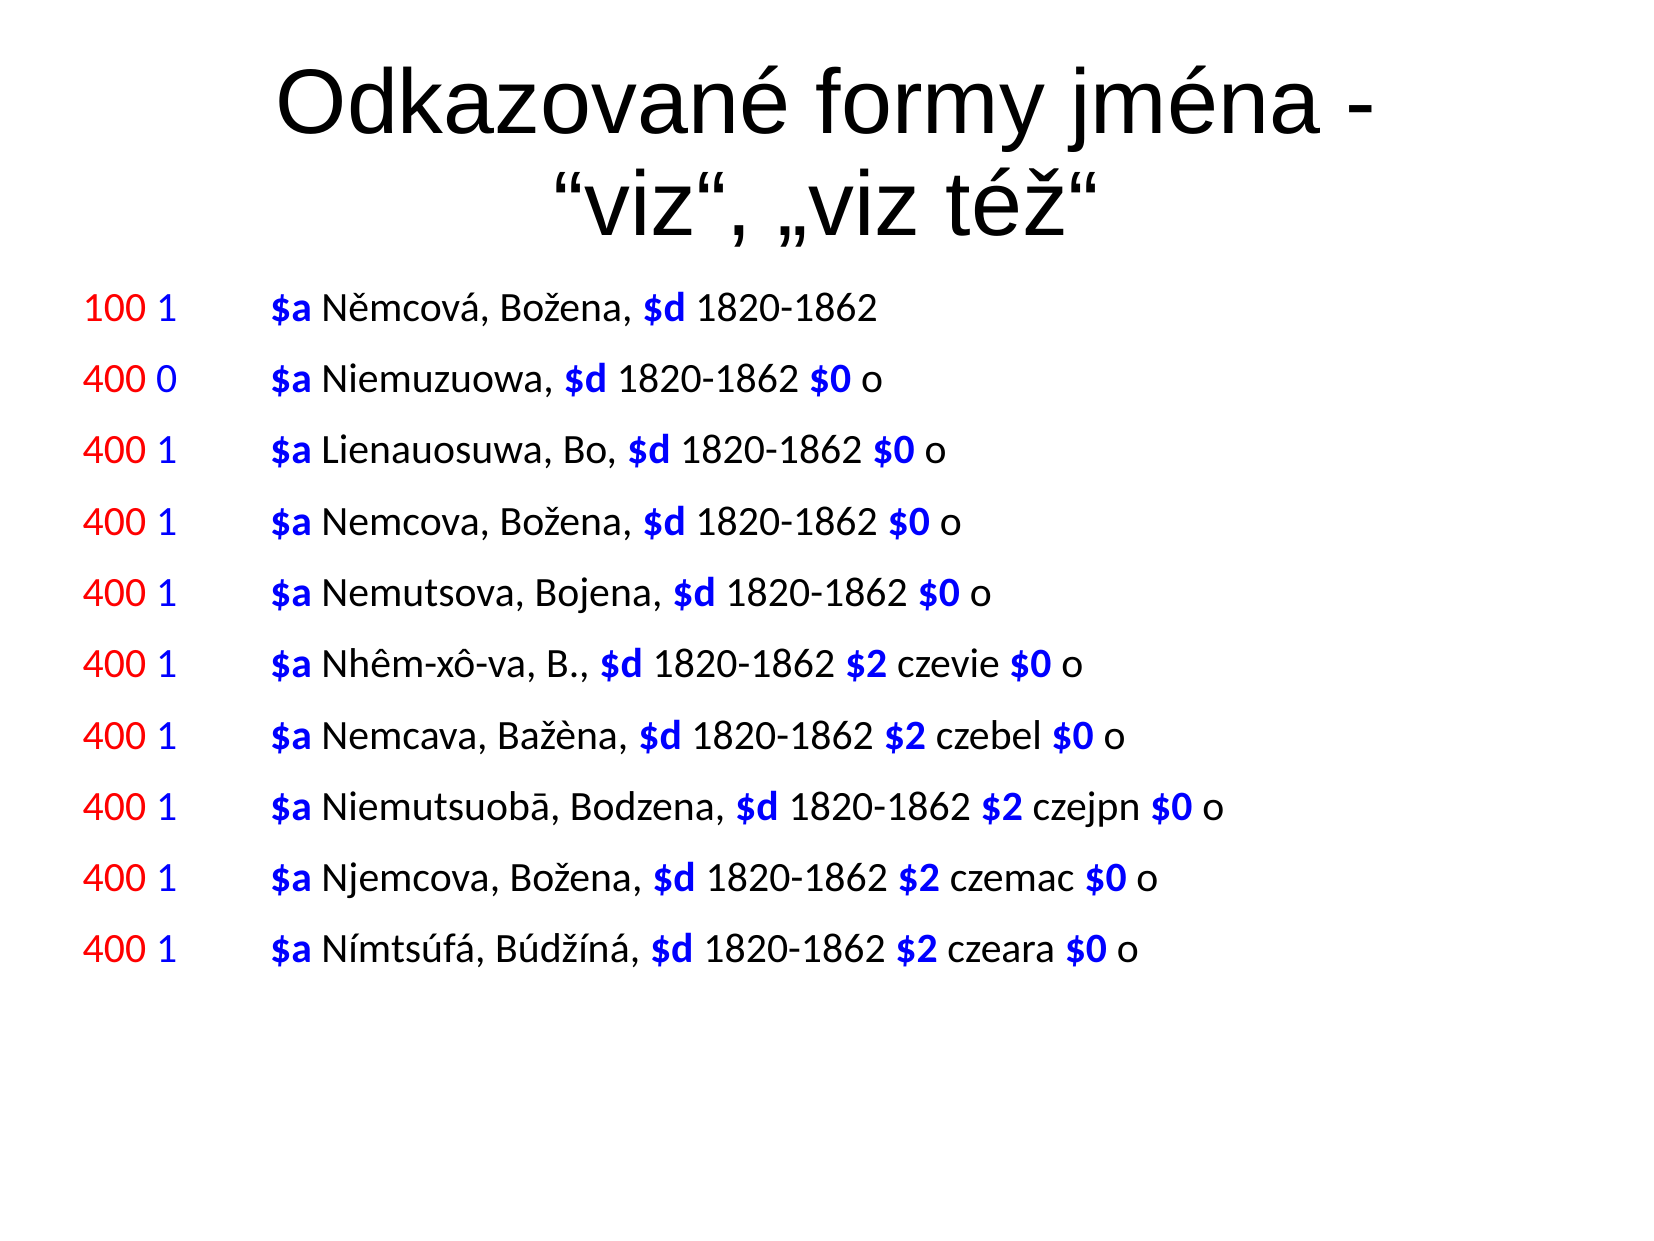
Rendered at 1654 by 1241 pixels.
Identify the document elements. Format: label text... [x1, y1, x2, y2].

title Odkazované formy jména - “viz“, „viz též“ [82, 49, 1571, 257]
list 100 1 $a Němcová, Božena, $d 1820-1862 400 0 $a Niemuzuowa, $d 1820-1862 $0 o 400 1 $a Lienauosuwa, Bo, $d 1820-1862 $0 o 400 1 $a Nemcova, Božena, $d 1820-1862 $0 o 400 1 $a Nemutsova, Bojena, $d 1820-1862 $0 o 400 1 $a Nhêm-xô-va, B., $d 1820-1862 $2 czevie $0 o 400 1 $a Nemcava, Bažèna, $d 1820-1862 $2 czebel $0 o 400 1 $a Niemutsuobā, Bodzena, $d 1820-1862 $2 czejpn $0 o 400 1 $a Njemcova, Božena, $d 1820-1862 $2 czemac $0 o 400 1 $a Nímtsúfá, Búdžíná, $d 1820-1862 $2 czeara $0 o [82, 290, 1571, 1010]
